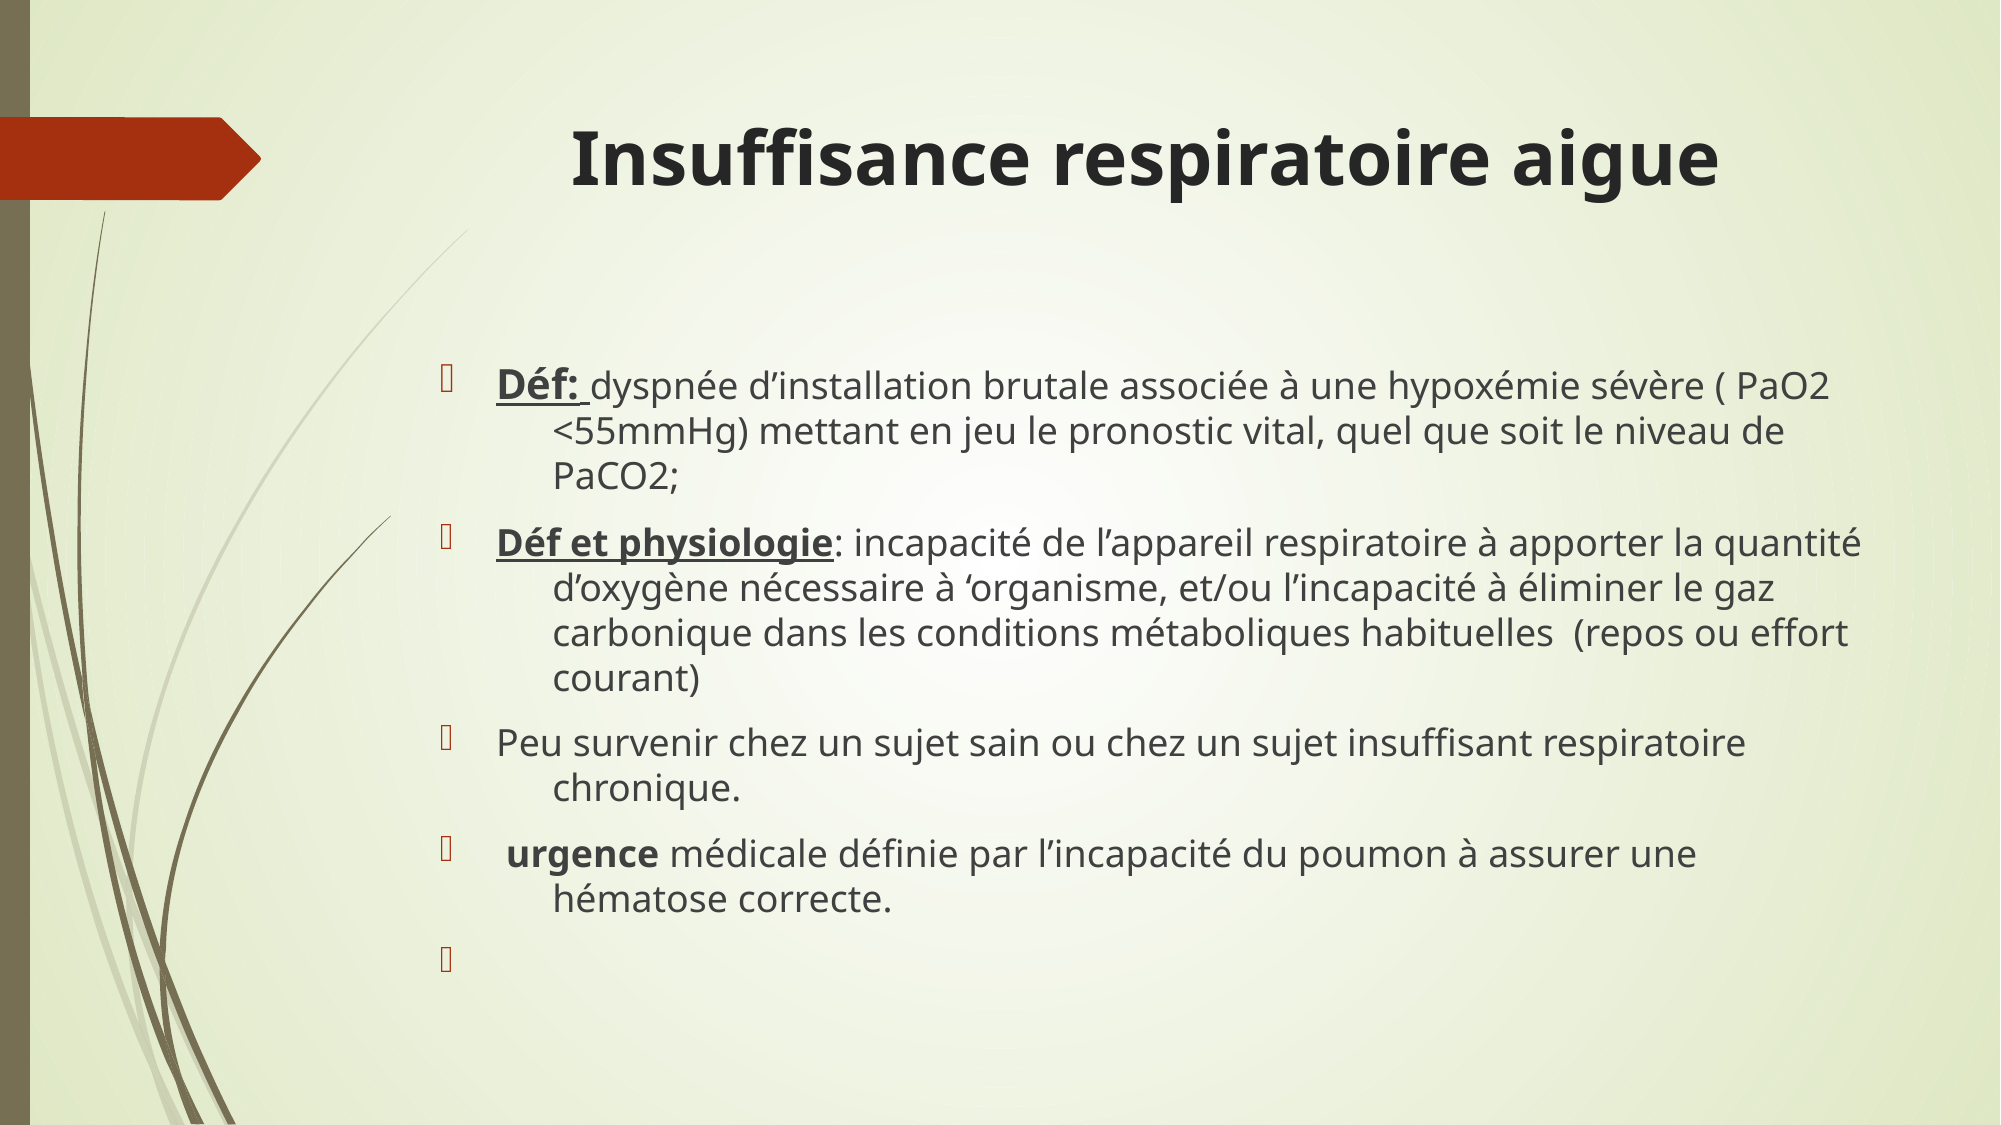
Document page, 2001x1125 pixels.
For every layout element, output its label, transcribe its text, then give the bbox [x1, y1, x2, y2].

list Déf: dyspnée d’installation brutale associée à une hypoxémie sévère ( PaO2 <55mmHg) mettant en jeu le pronostic vital, quel que soit le niveau de PaCO2; Déf et physiologie: incapacité de l’appareil respiratoire à apporter la quantité d’oxygène nécessaire à ‘organisme, et/ou l’incapacité à éliminer le gaz carbonique dans les conditions métaboliques habituelles (repos ou effort courant) Peu survenir chez un sujet sain ou chez un sujet insuffisant respiratoire chronique. urgence médicale définie par l’incapacité du poumon à assurer une hématose correcte. [424, 350, 1888, 970]
title Insuffisance respiratoire aigue [425, 102, 1888, 313]
